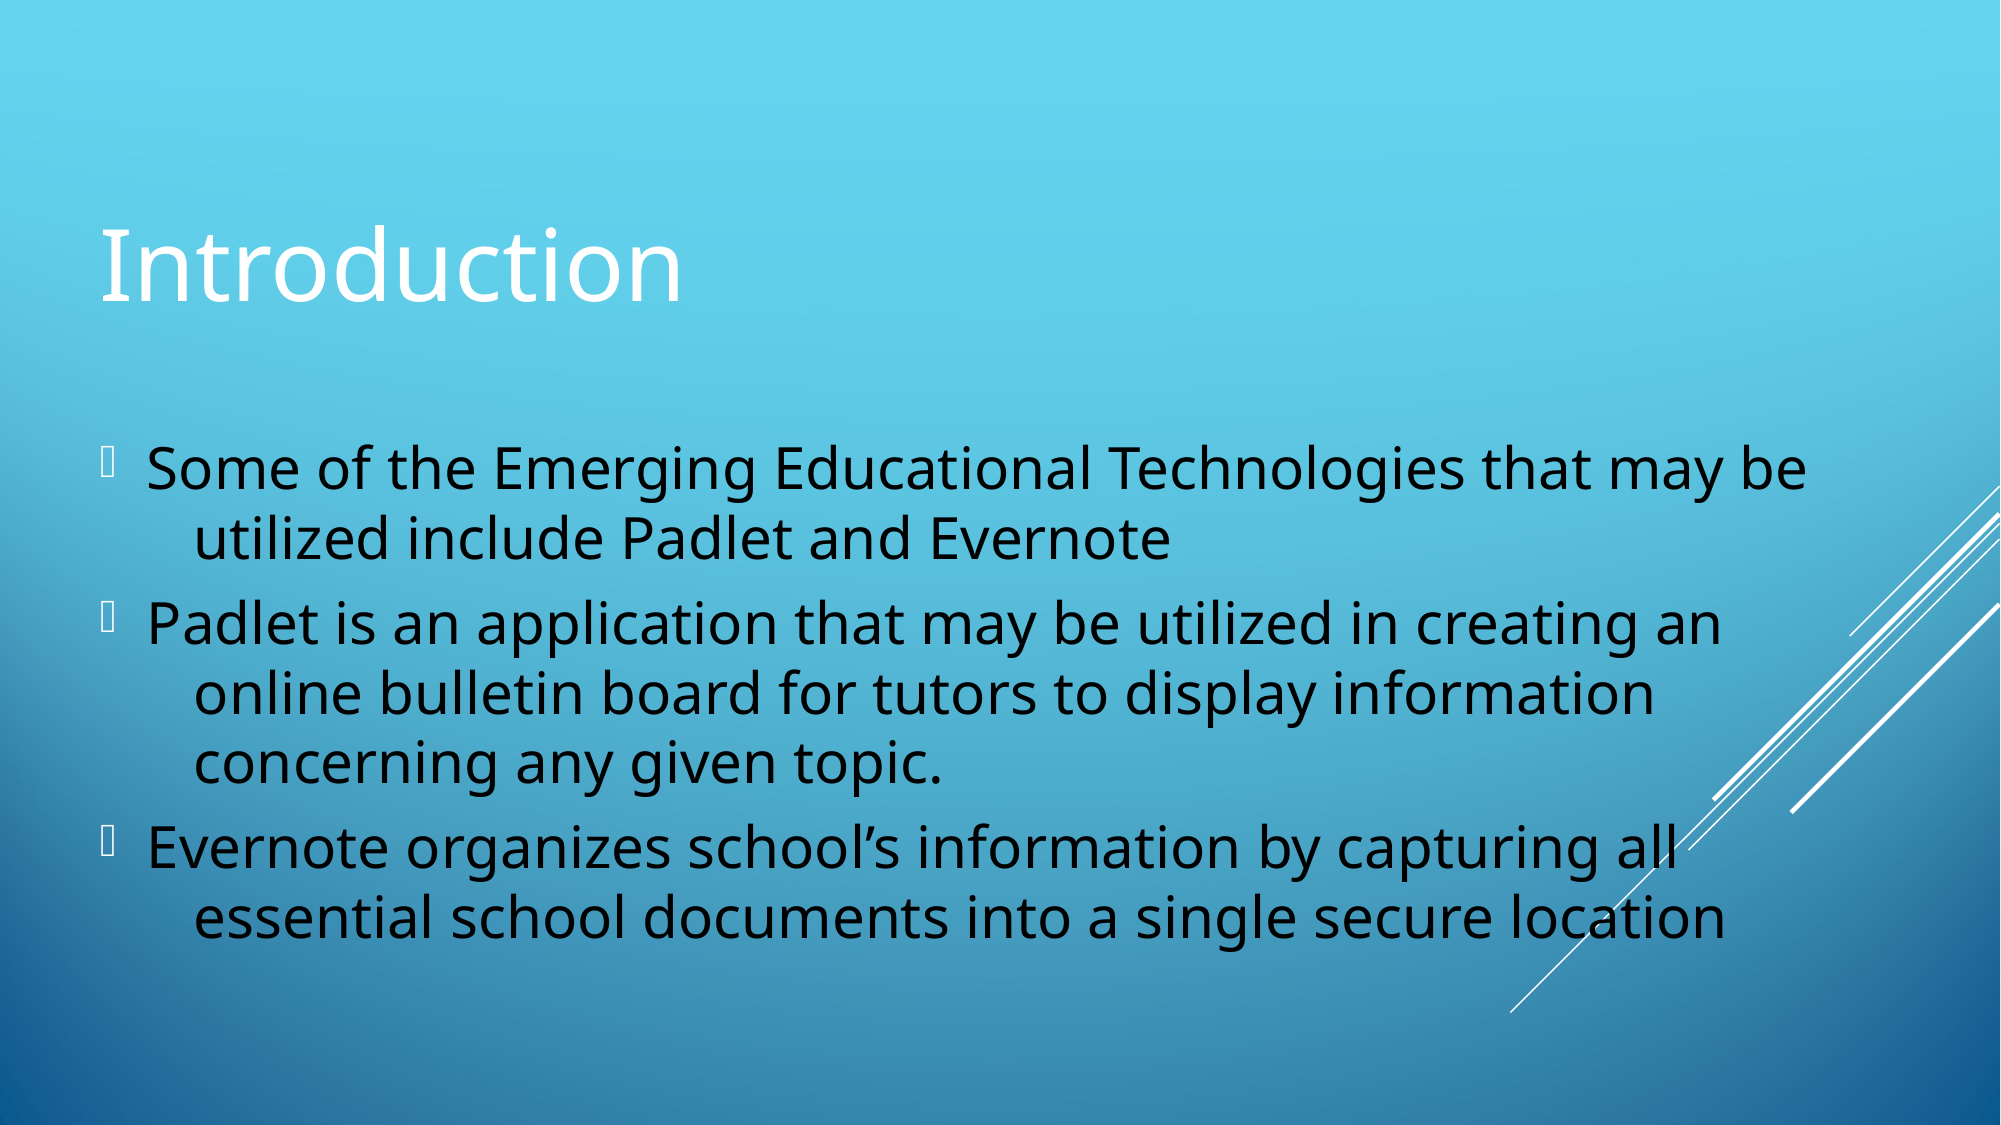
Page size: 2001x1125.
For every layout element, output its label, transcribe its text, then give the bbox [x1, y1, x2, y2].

list Some of the Emerging Educational Technologies that may be utilized include Padlet and Evernote Padlet is an application that may be utilized in creating an online bulletin board for tutors to display information concerning any given topic. Evernote organizes school’s information by capturing all essential school documents into a single secure location [84, 346, 1910, 1036]
title Introduction [84, 138, 1910, 346]
